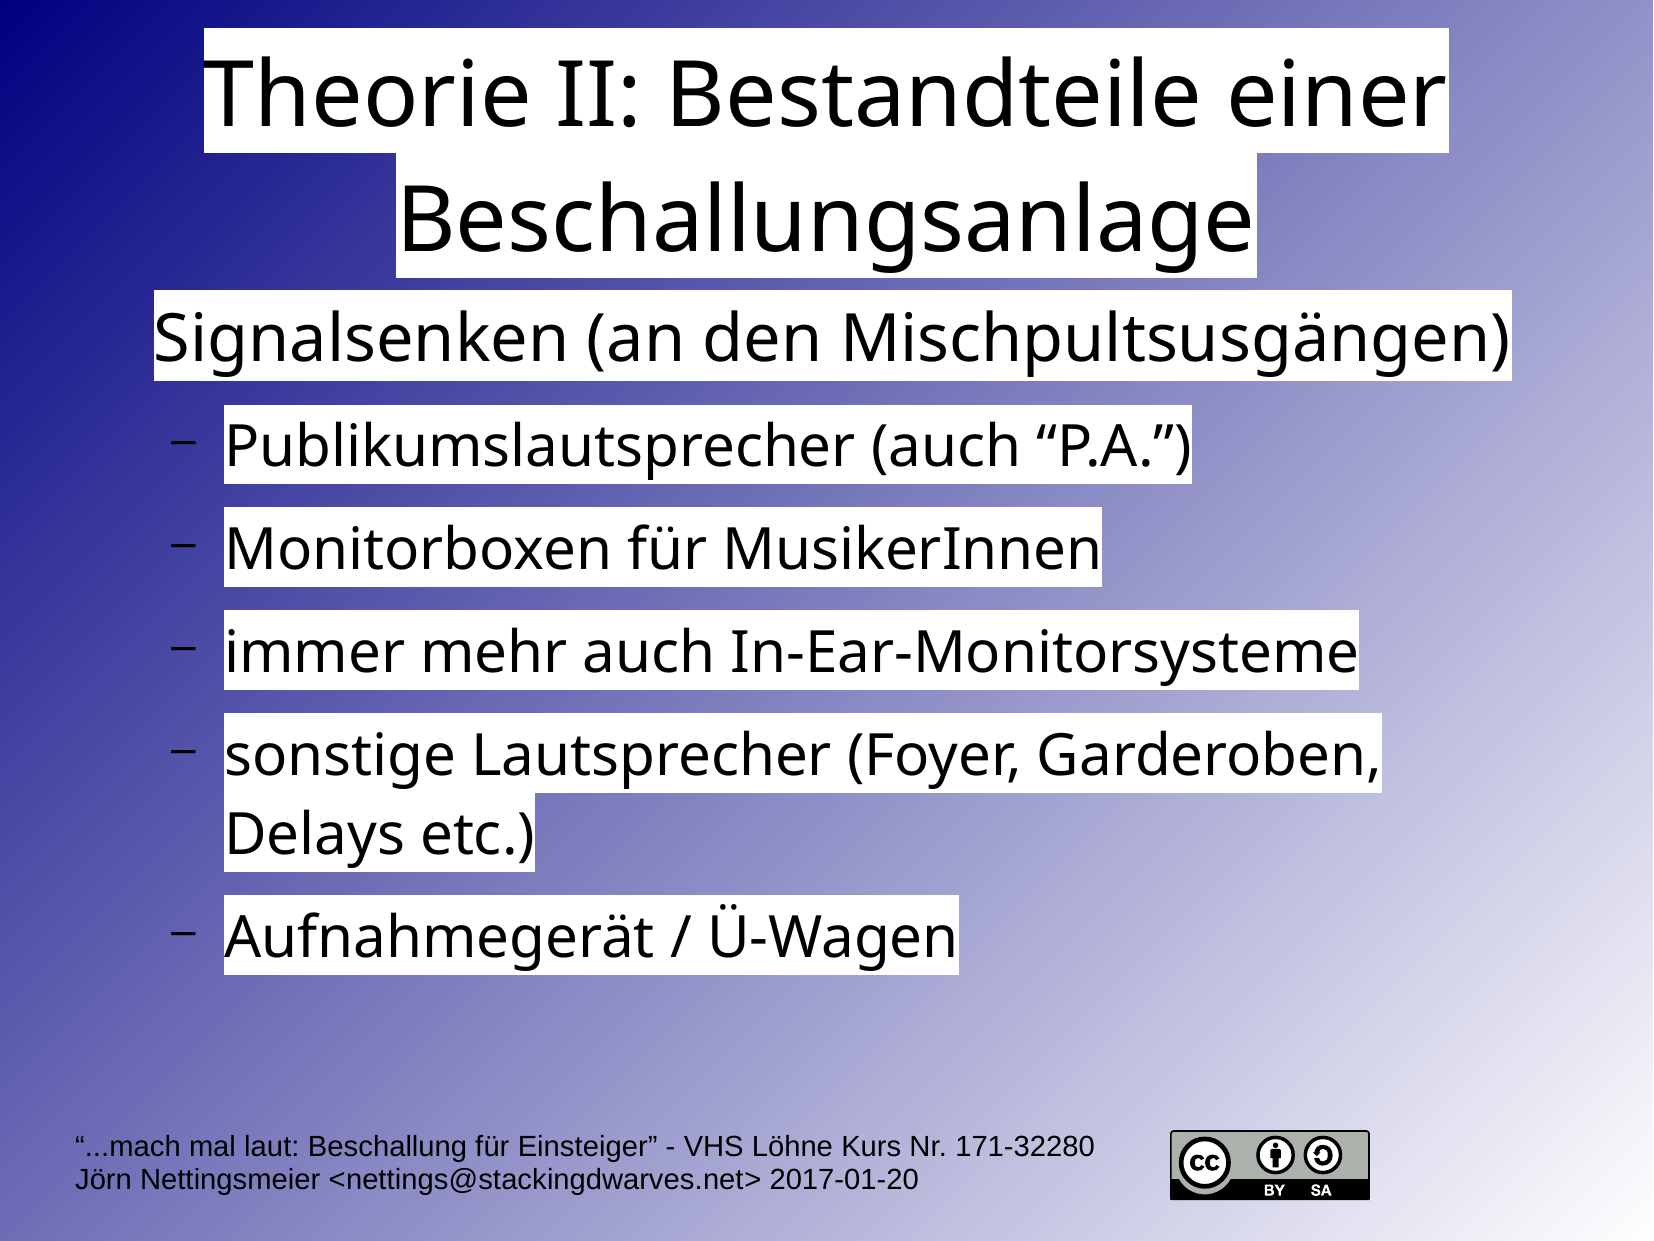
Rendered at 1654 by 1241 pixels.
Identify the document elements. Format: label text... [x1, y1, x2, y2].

list Signalsenken (an den Mischpultsusgängen) Publikumslautsprecher (auch “P.A.”) Monitorboxen für MusikerInnen immer mehr auch In-Ear-Monitorsysteme sonstige Lautsprecher (Foyer, Garderoben, Delays etc.) Aufnahmegerät / Ü-Wagen [82, 290, 1571, 1010]
title Theorie II: Bestandteile einer Beschallungsanlage [82, 27, 1571, 279]
